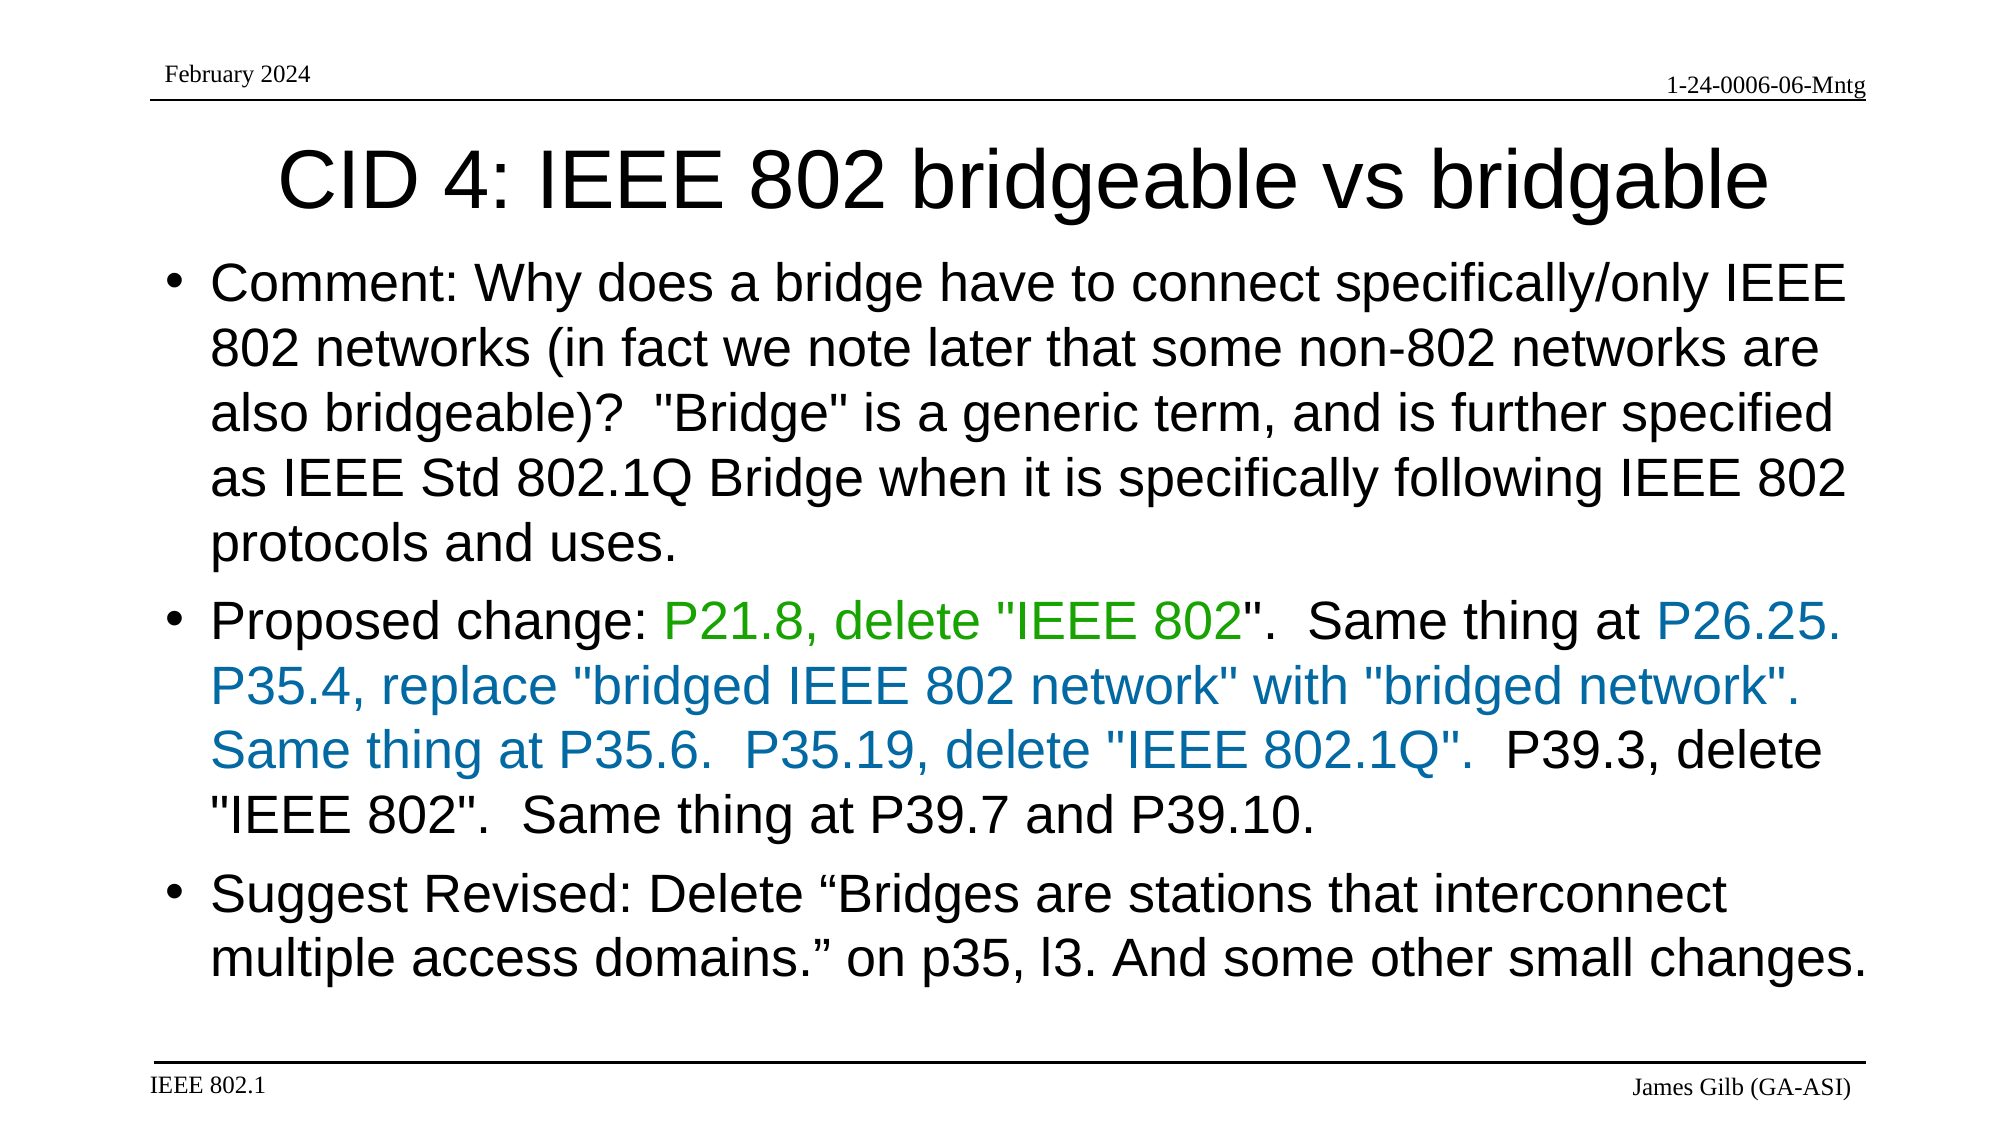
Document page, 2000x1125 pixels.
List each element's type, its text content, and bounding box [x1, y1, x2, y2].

list Comment: Why does a bridge have to connect specifically/only IEEE 802 networks (in fact we note later that some non-802 networks are also bridgeable)? "Bridge" is a generic term, and is further specified as IEEE Std 802.1Q Bridge when it is specifically following IEEE 802 protocols and uses. Proposed change: P21.8, delete "IEEE 802". Same thing at P26.25. P35.4, replace "bridged IEEE 802 network" with "bridged network". Same thing at P35.6. P35.19, delete "IEEE 802.1Q". P39.3, delete "IEEE 802". Same thing at P39.7 and P39.10. Suggest Revised: Delete “Bridges are stations that interconnect multiple access domains.” on p35, l3. And some other small changes. [149, 239, 1900, 1051]
title CID 4: IEEE 802 bridgeable vs bridgable [149, 112, 1900, 238]
